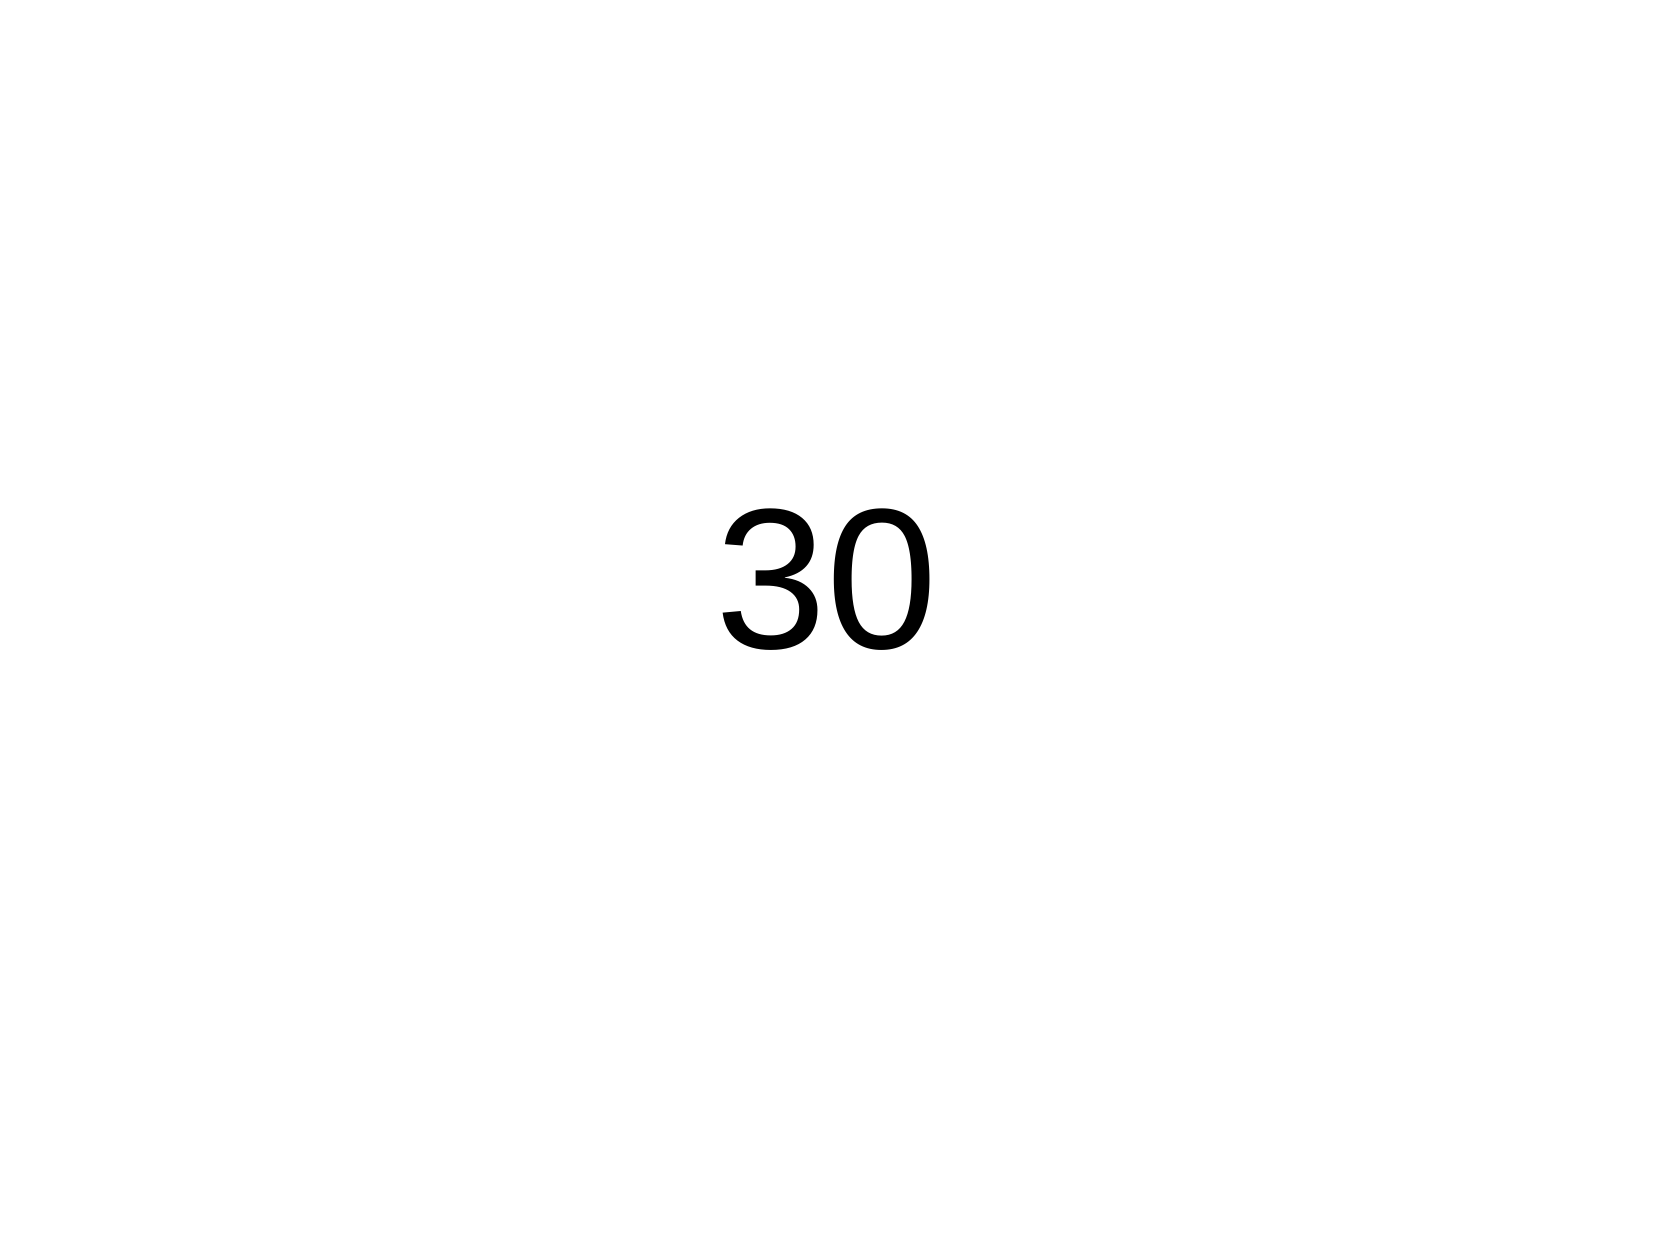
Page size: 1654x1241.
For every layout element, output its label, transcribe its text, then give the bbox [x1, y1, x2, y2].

subtitle 30 [82, 49, 1571, 1109]
